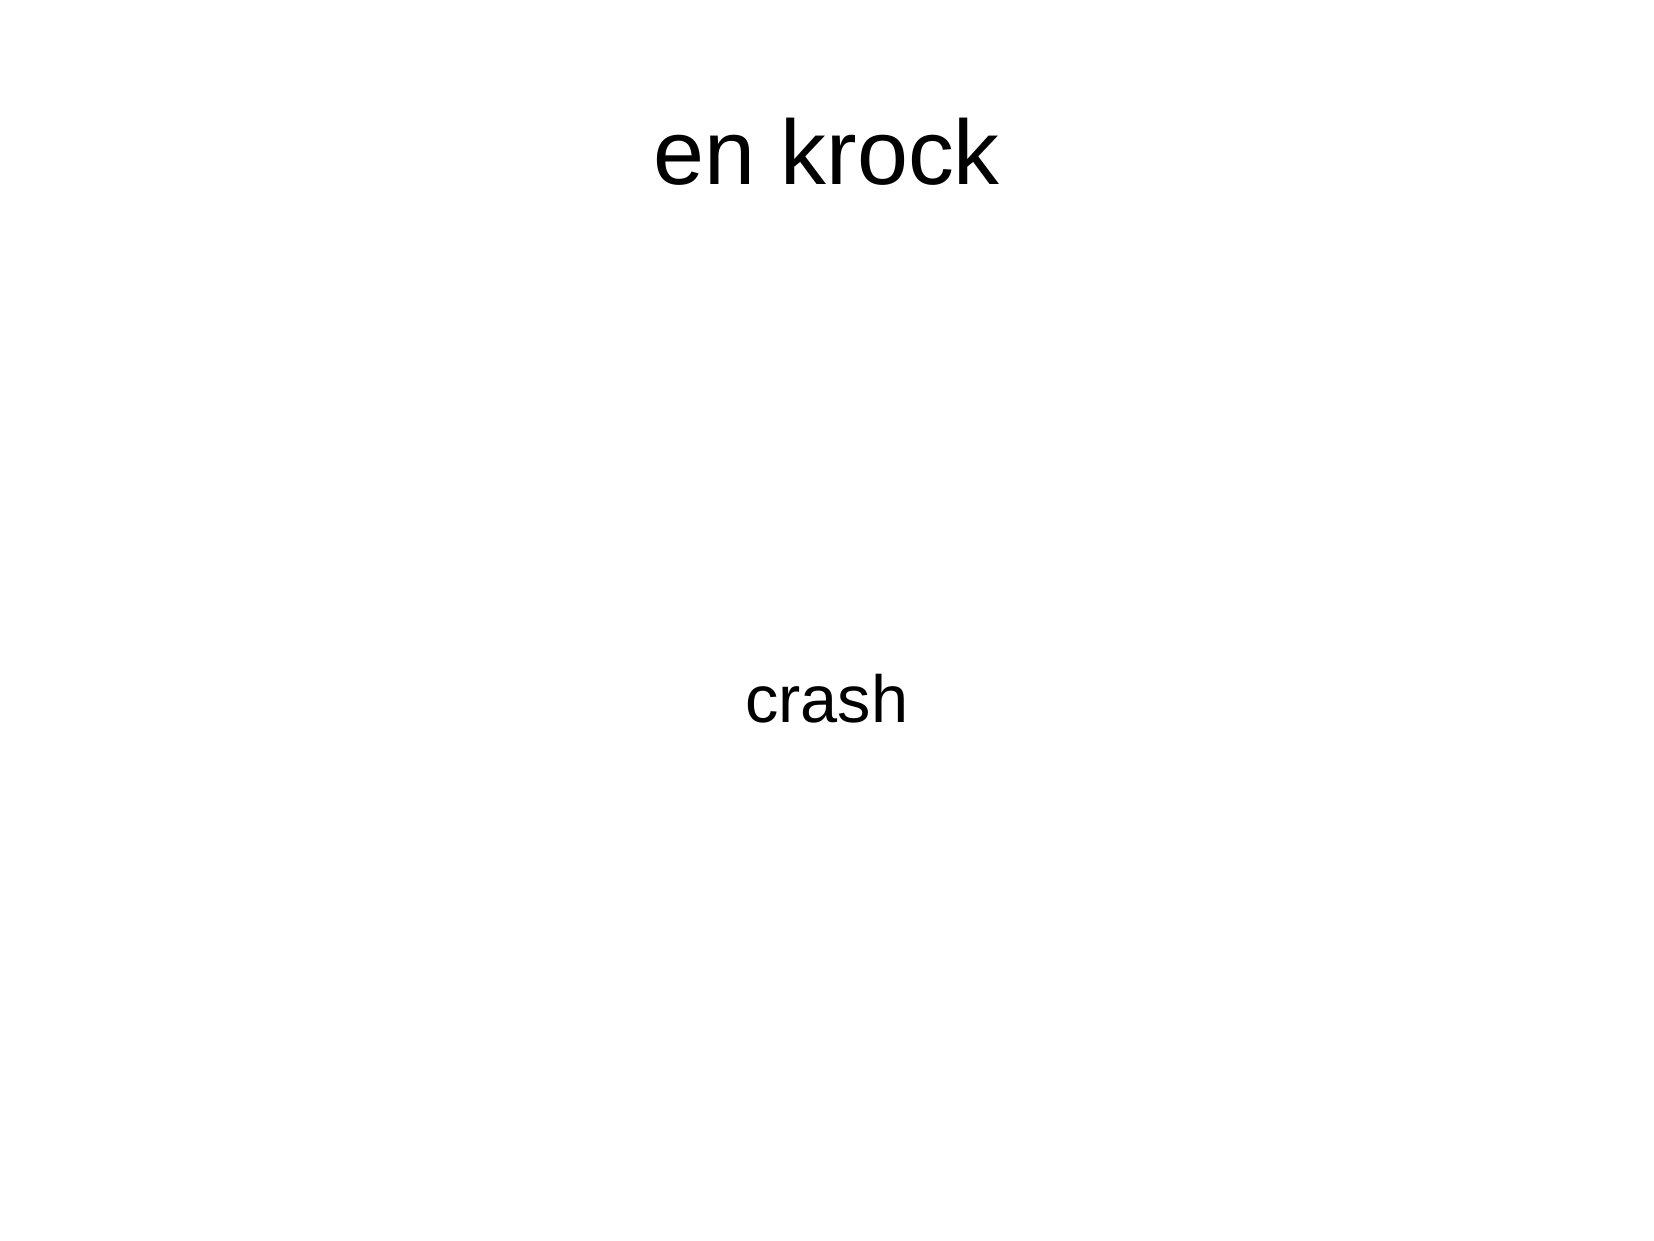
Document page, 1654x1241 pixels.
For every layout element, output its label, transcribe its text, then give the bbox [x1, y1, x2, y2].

title en krock [82, 56, 1571, 250]
subtitle crash [82, 297, 1571, 1102]
